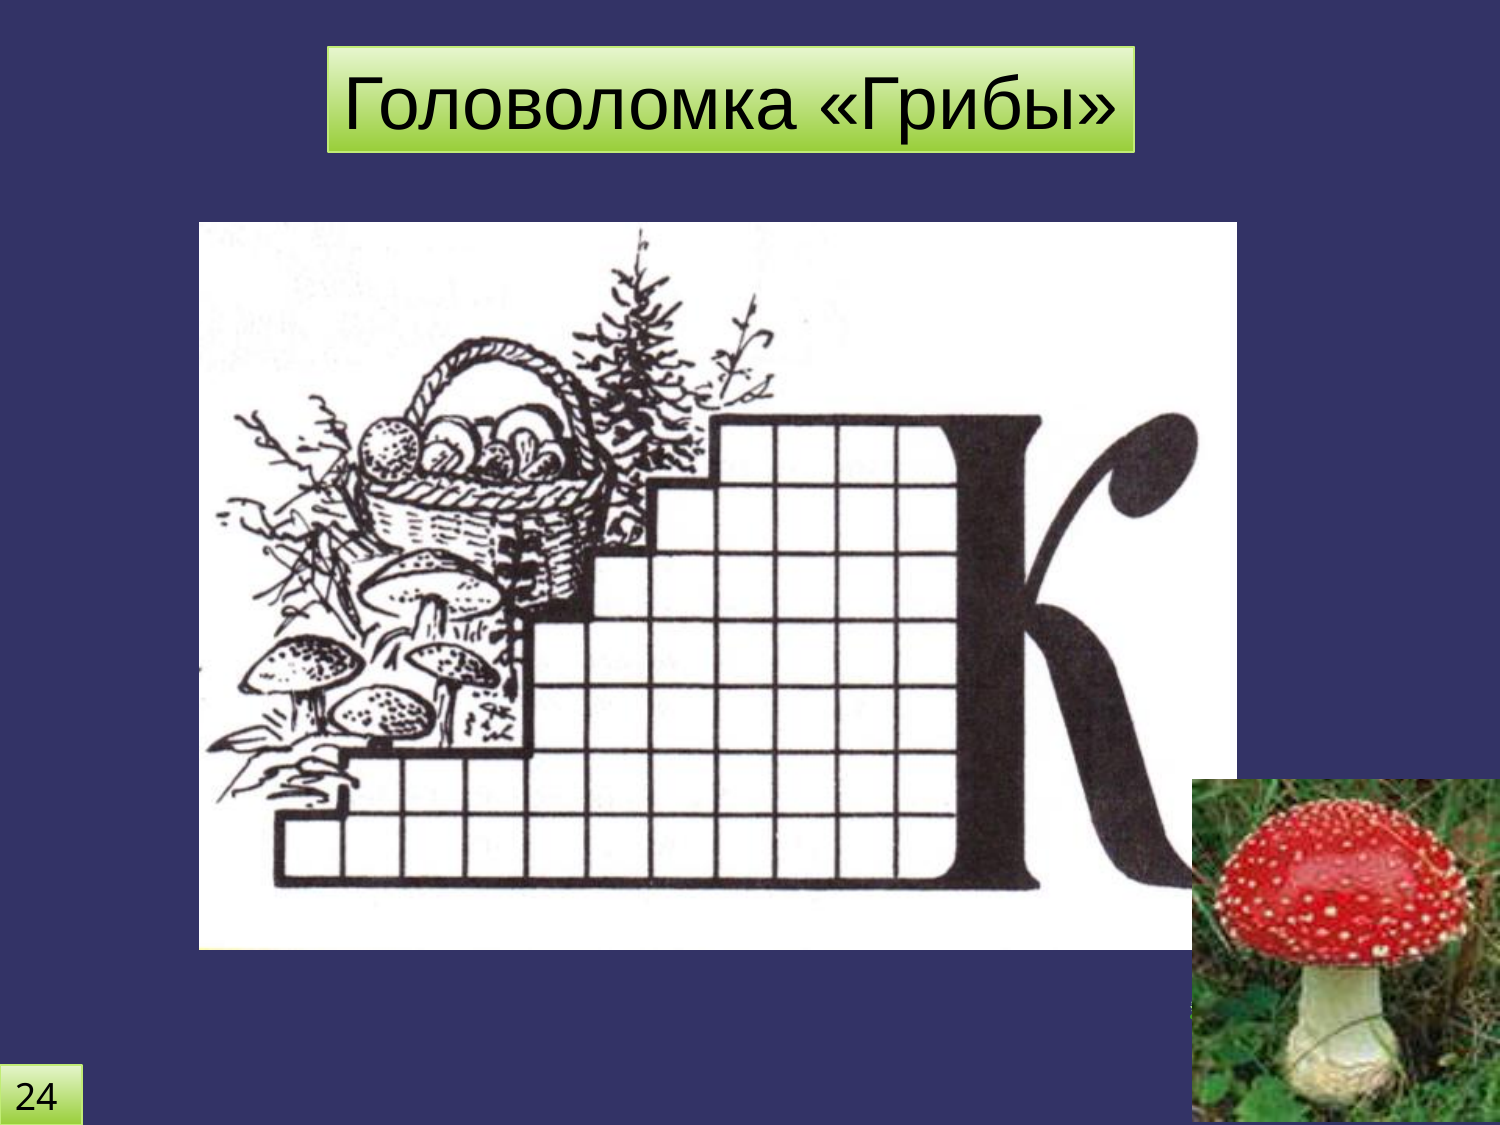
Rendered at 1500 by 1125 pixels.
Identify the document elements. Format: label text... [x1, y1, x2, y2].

slide_number <номер> [0, 1065, 82, 1125]
text_box Головоломка «Грибы» [328, 46, 1135, 152]
picture [199, 222, 1500, 1123]
